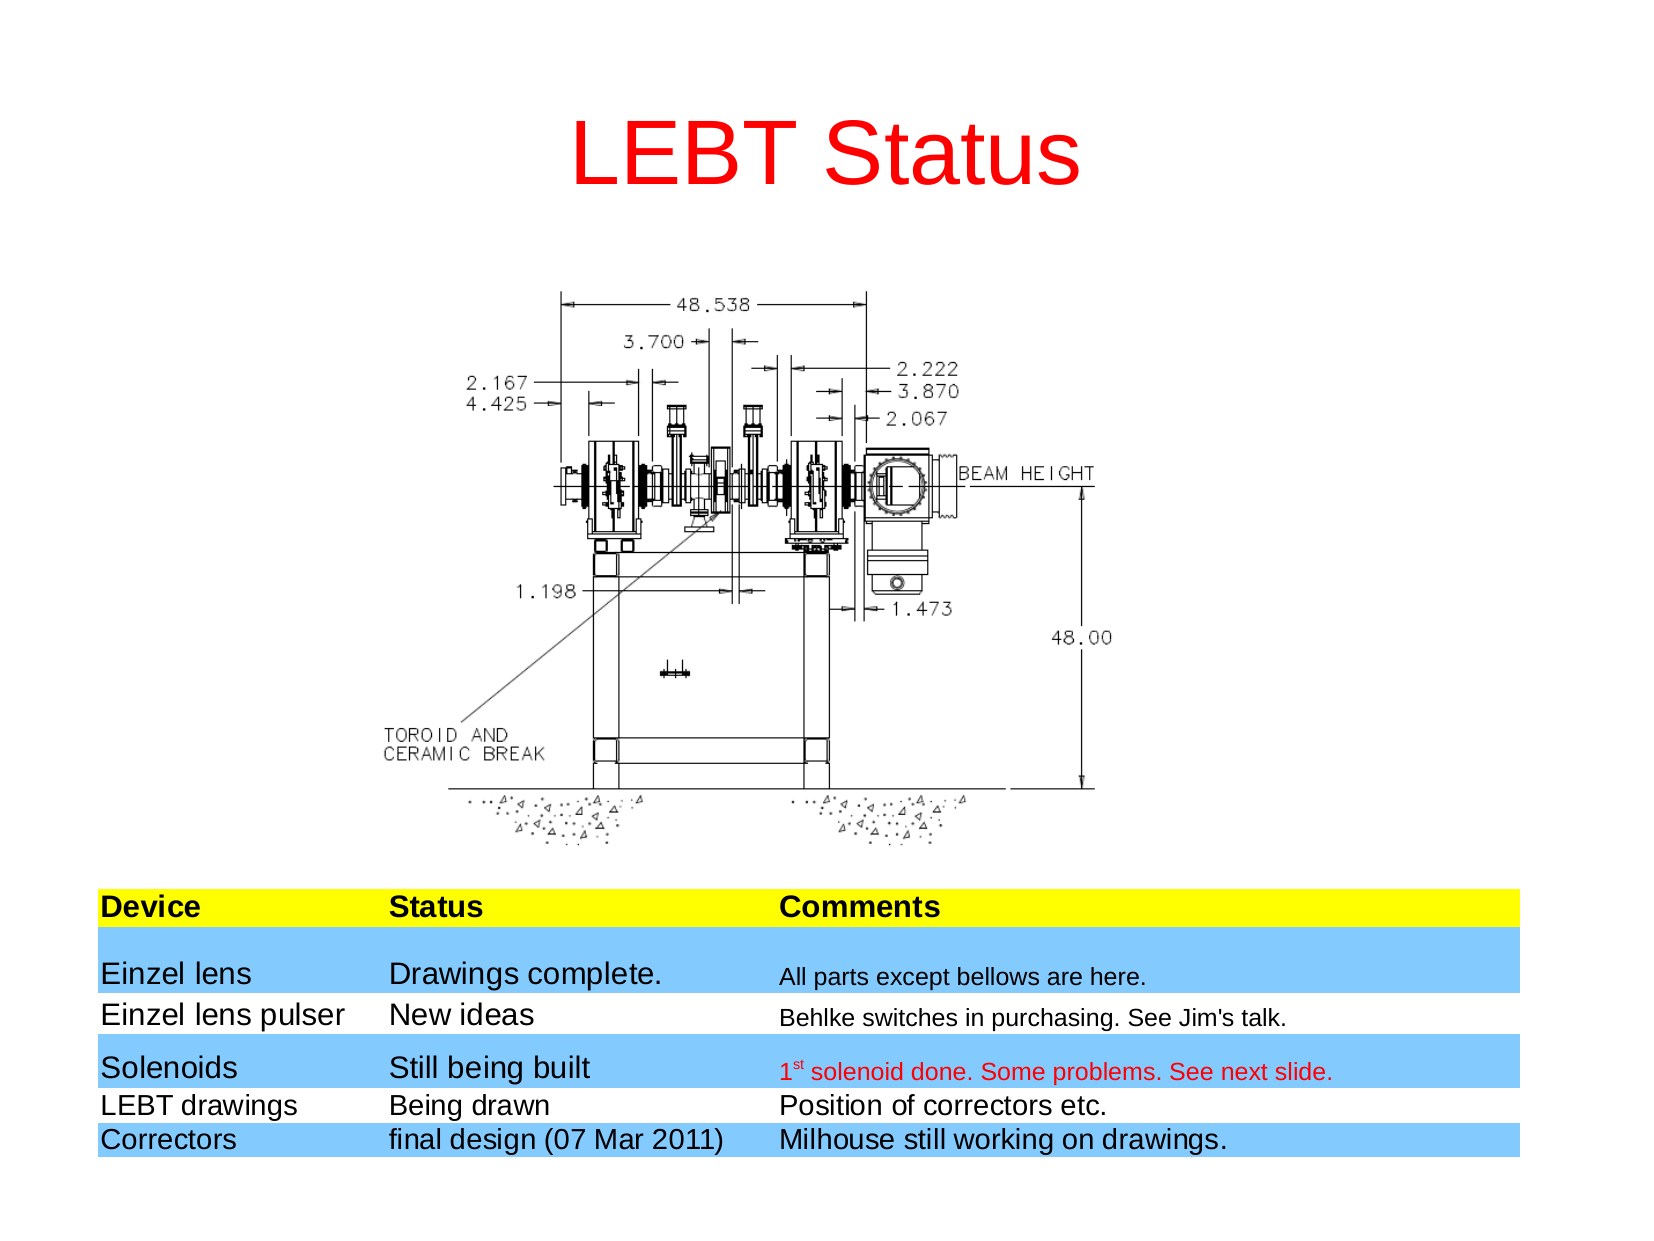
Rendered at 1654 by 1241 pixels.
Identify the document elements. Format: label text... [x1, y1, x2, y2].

picture [335, 245, 1206, 859]
chart [98, 889, 1522, 1160]
title LEBT Status [82, 49, 1571, 257]
